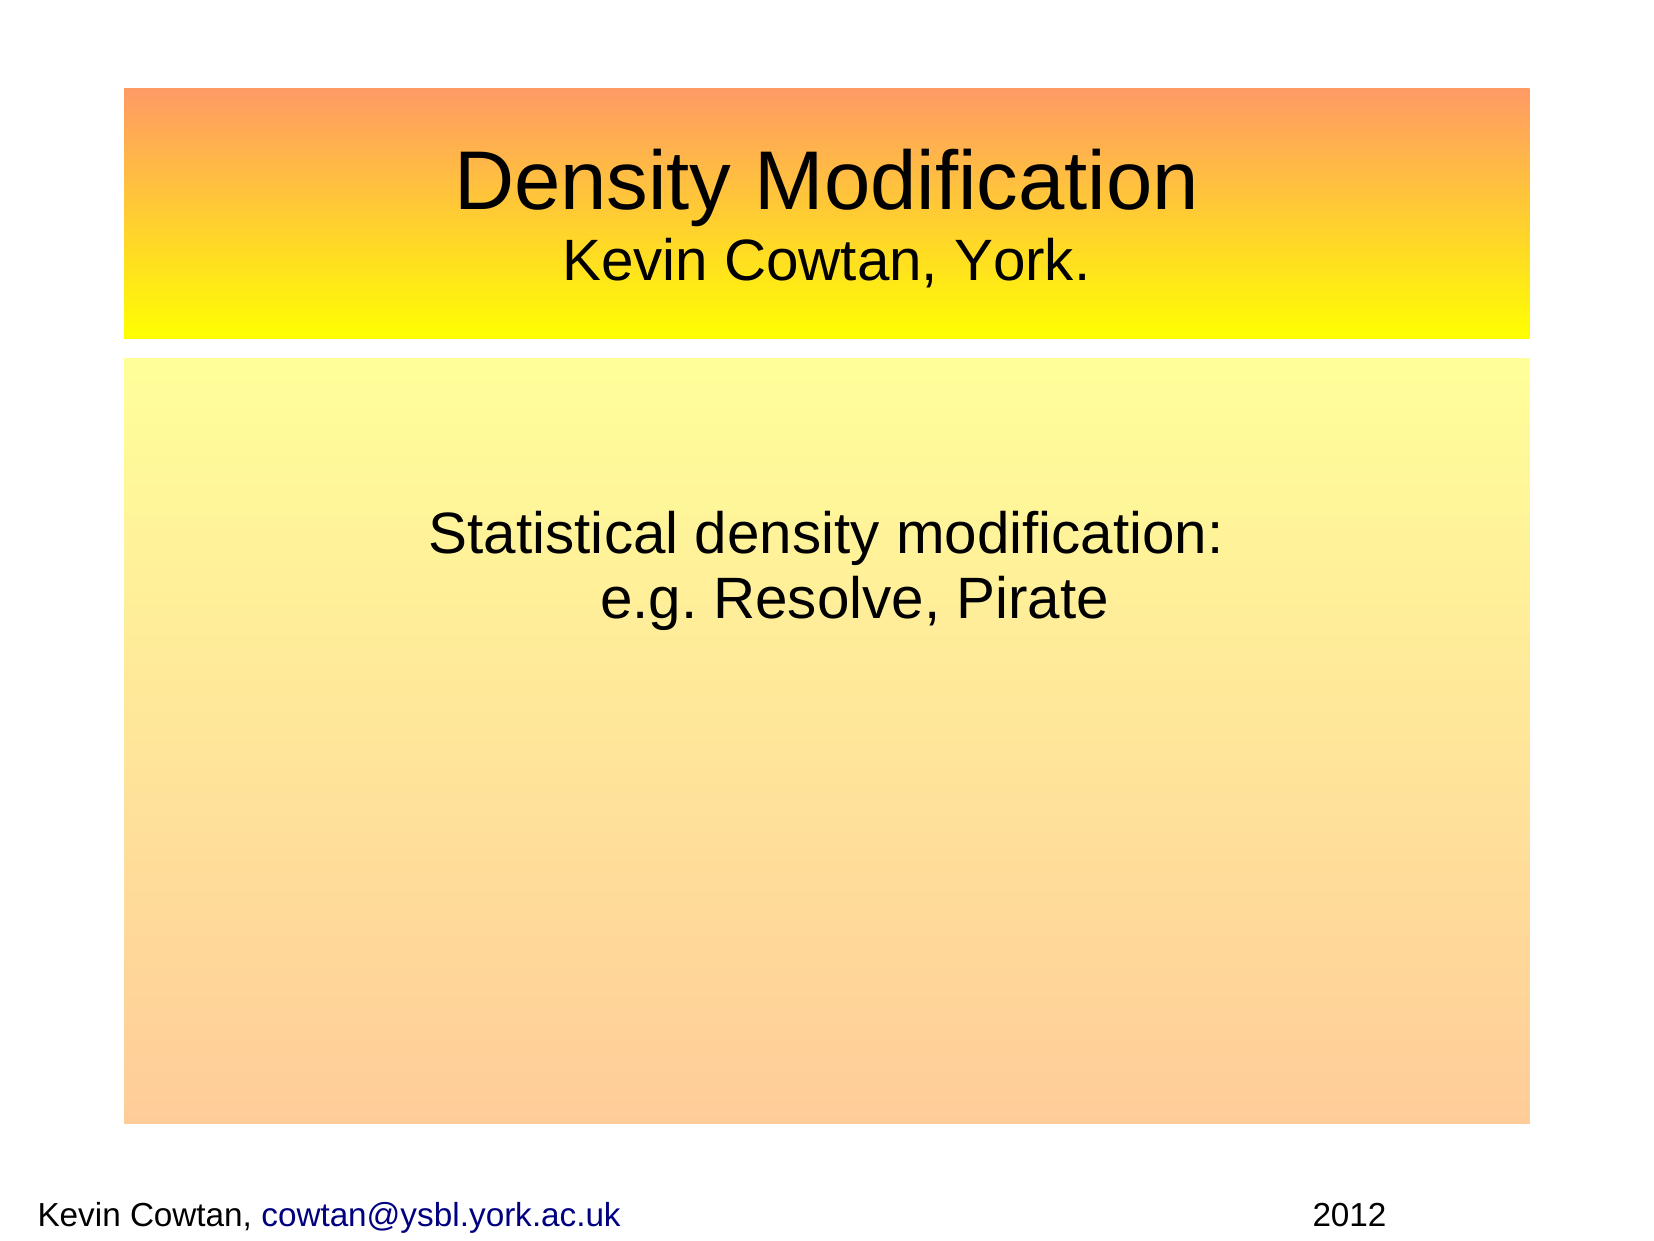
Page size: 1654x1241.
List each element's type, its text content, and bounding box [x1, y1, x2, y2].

list Statistical density modification: e.g. Resolve, Pirate [124, 358, 1530, 1124]
title Density Modification Kevin Cowtan, York. [124, 88, 1530, 339]
